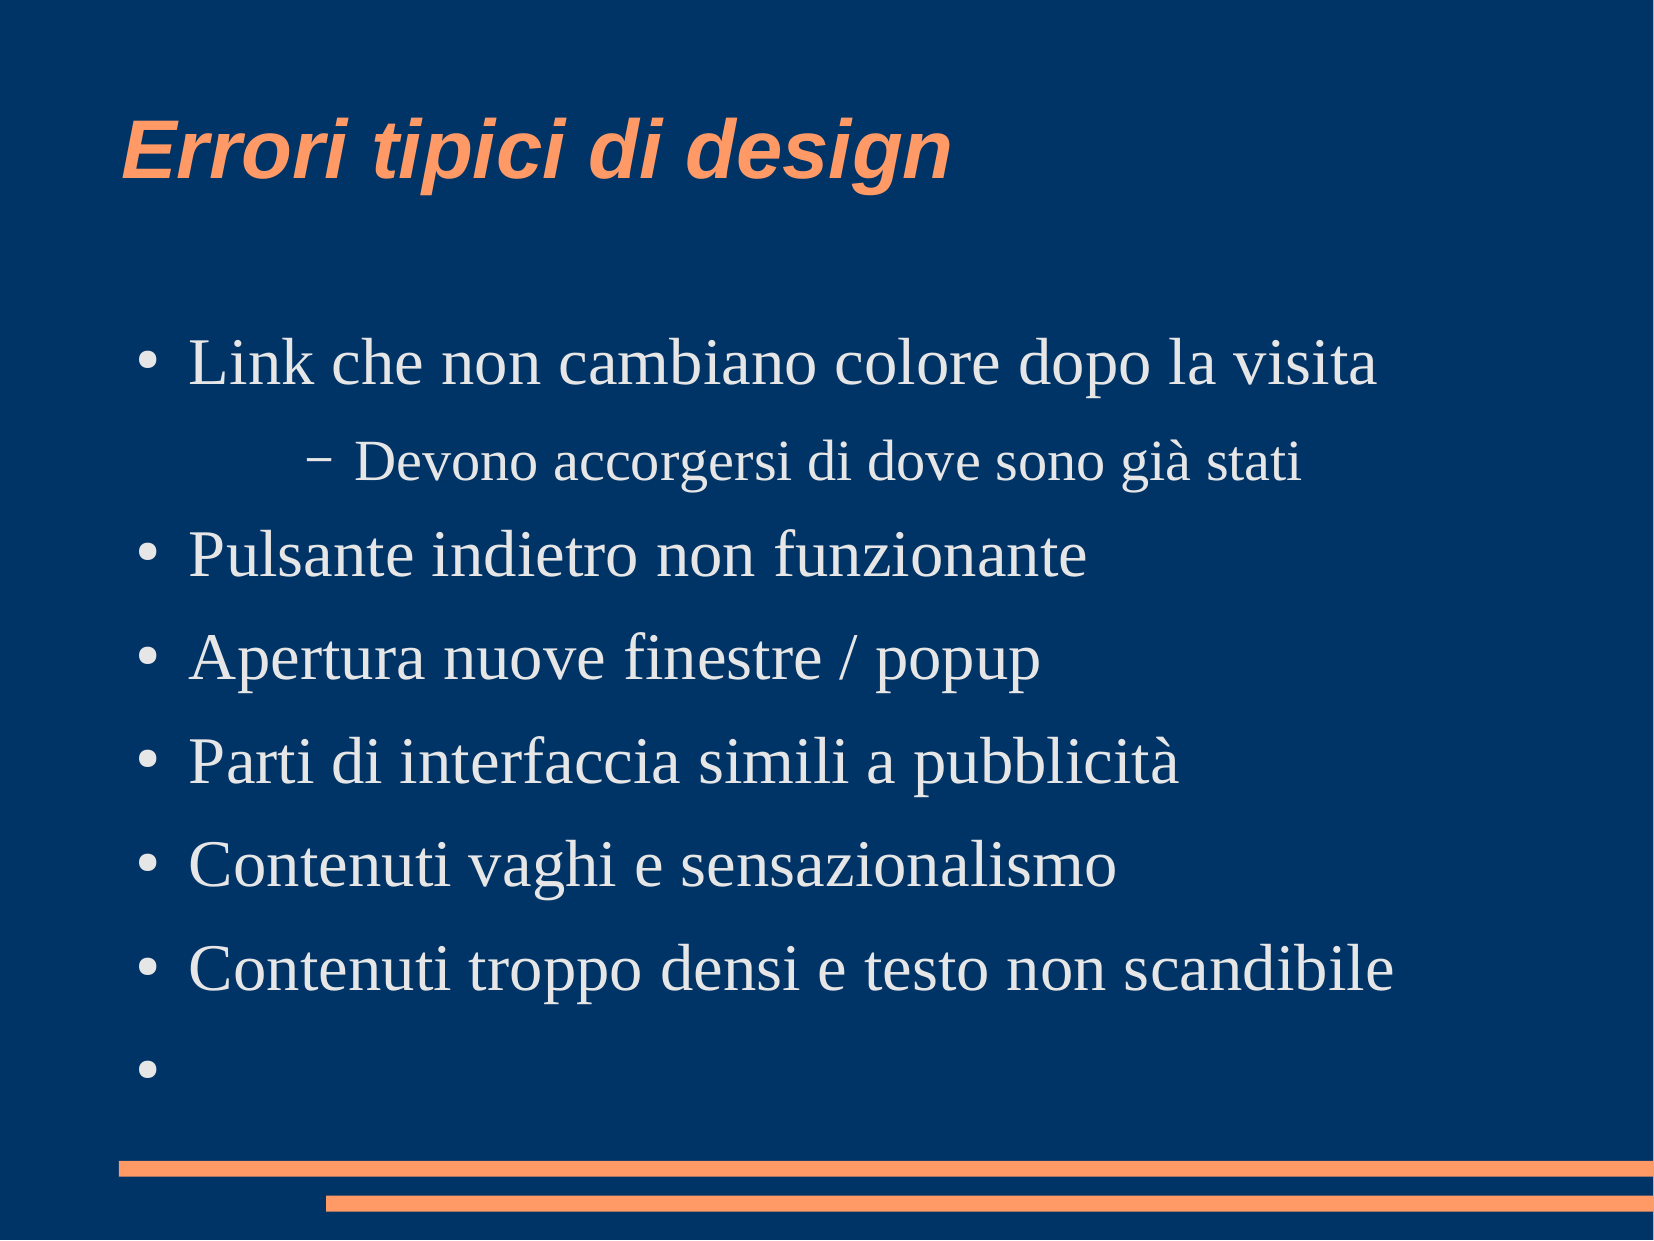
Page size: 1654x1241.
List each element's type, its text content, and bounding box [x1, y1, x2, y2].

list Link che non cambiano colore dopo la visita Devono accorgersi di dove sono già stati Pulsante indietro non funzionante Apertura nuove finestre / popup Parti di interfaccia simili a pubblicità Contenuti vaghi e sensazionalismo Contenuti troppo densi e testo non scandibile [118, 324, 1558, 1120]
title Errori tipici di design [121, 53, 1534, 246]
